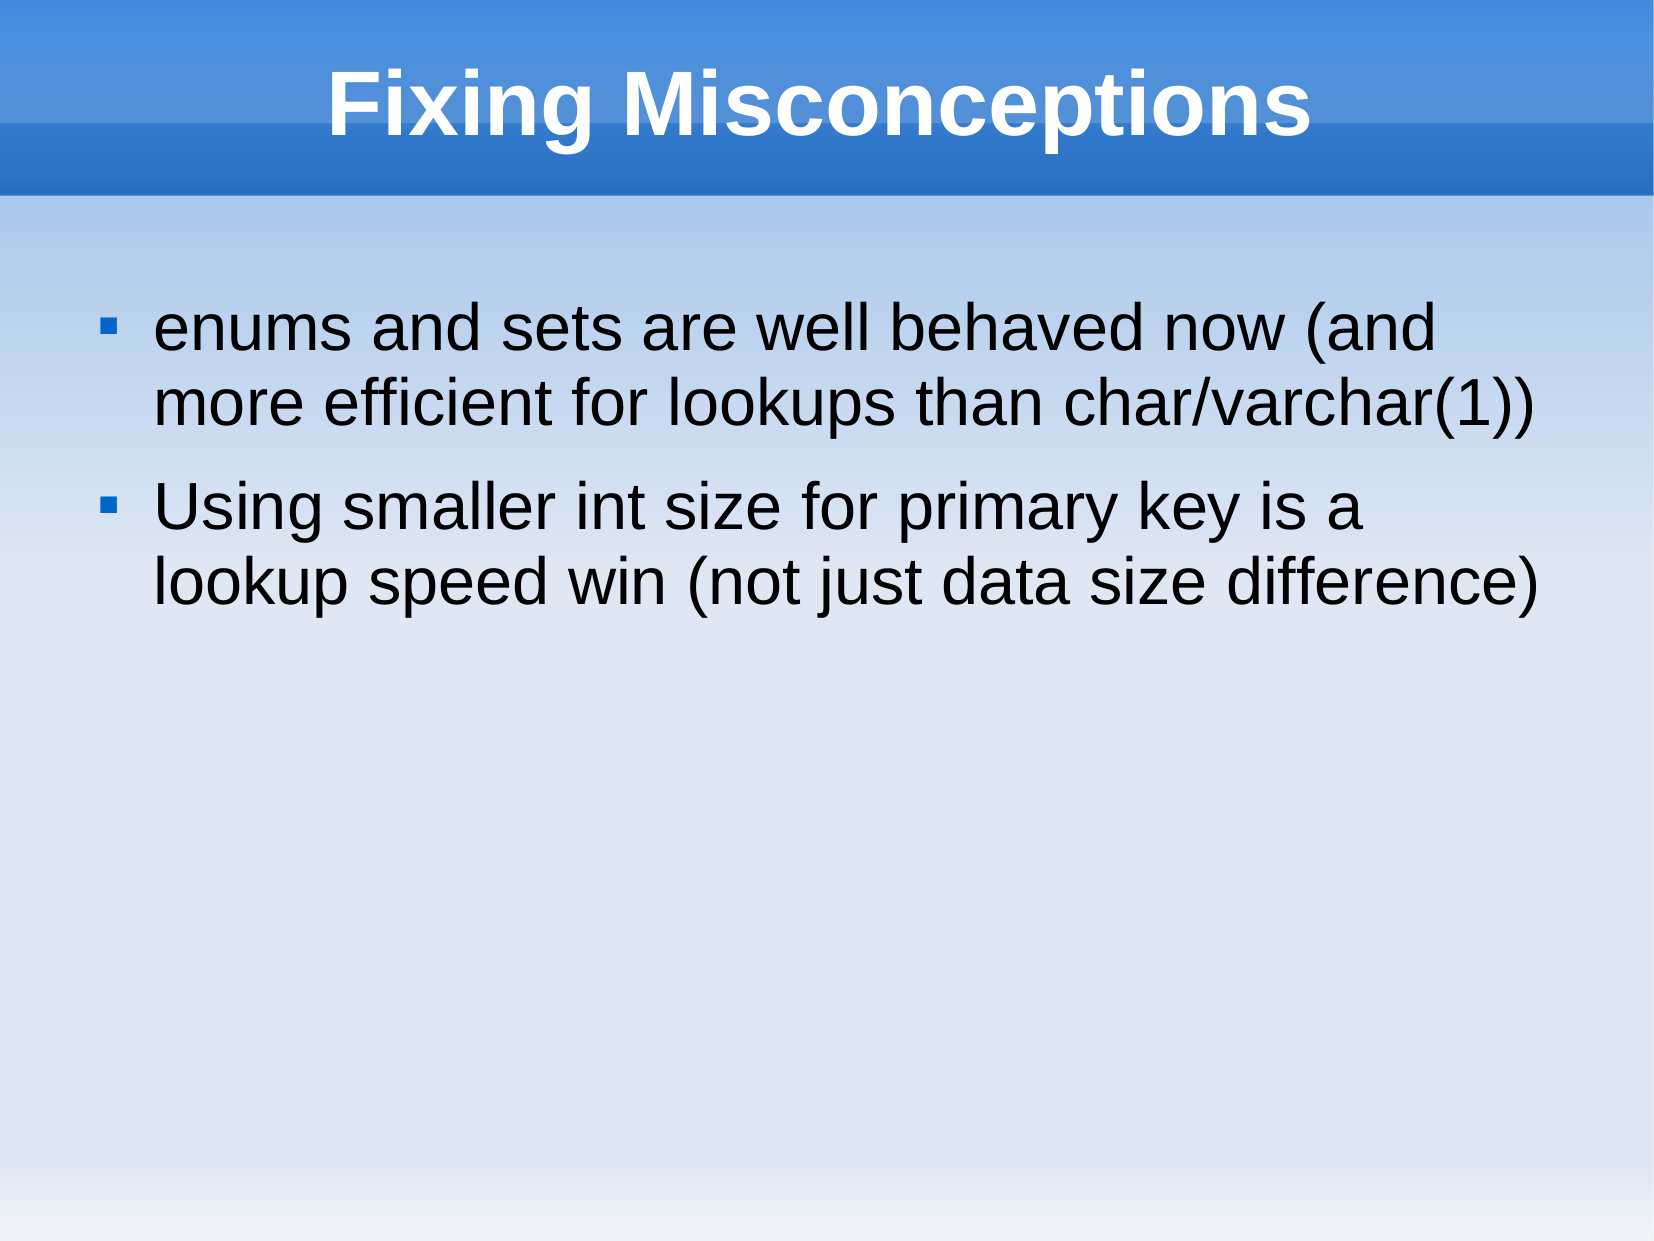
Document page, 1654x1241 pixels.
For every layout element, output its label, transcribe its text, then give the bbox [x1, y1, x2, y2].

picture [0, 0, 1654, 1241]
list enums and sets are well behaved now (and more efficient for lookups than char/varchar(1)) Using smaller int size for primary key is a lookup speed win (not just data size difference) [82, 290, 1571, 1094]
title Fixing Misconceptions [76, 0, 1565, 208]
